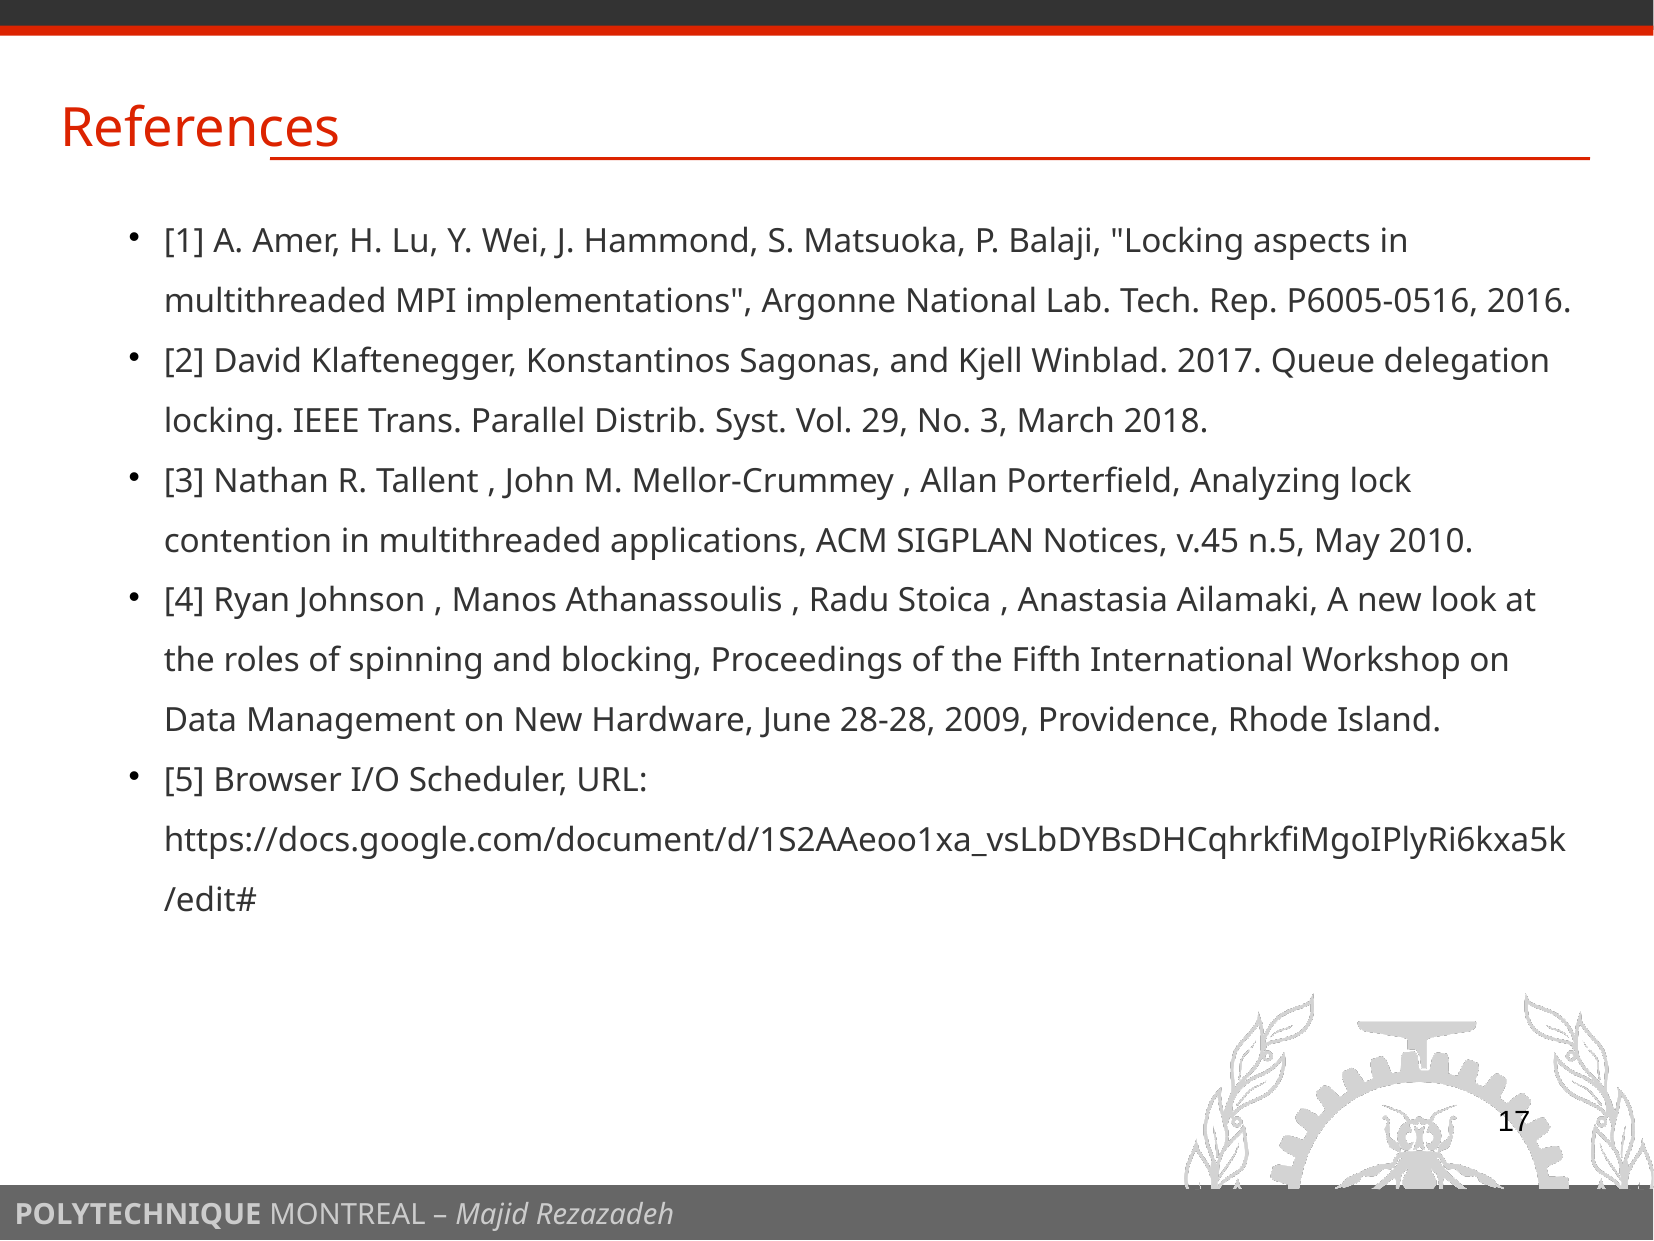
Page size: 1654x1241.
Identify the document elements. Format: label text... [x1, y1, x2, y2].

text_box 17 [1483, 1095, 1561, 1156]
picture [1184, 967, 1654, 1216]
text_box POLYTECHNIQUE MONTREAL – Majid Rezazadeh [0, 1185, 1654, 1240]
text_box References [60, 37, 1590, 180]
text_box [1] A. Amer, H. Lu, Y. Wei, J. Hammond, S. Matsuoka, P. Balaji, "Locking aspects in multithreaded MPI implementations", Argonne National Lab. Tech. Rep. P6005-0516, 2016. [2] David Klaftenegger, Konstantinos Sagonas, and Kjell Winblad. 2017. Queue delegation locking. IEEE Trans. Parallel Distrib. Syst. Vol. 29, No. 3, March 2018. [3] Nathan R. Tallent , John M. Mellor-Crummey , Allan Porterfield, Analyzing lock contention in multithreaded applications, ACM SIGPLAN Notices, v.45 n.5, May 2010. [4] Ryan Johnson , Manos Athanassoulis , Radu Stoica , Anastasia Ailamaki, A new look at the roles of spinning and blocking, Proceedings of the Fifth International Workshop on Data Management on New Hardware, June 28-28, 2009, Providence, Rhode Island. [5] Browser I/O Scheduler, URL: https://docs.google.com/document/d/1S2AAeoo1xa_vsLbDYBsDHCqhrkfiMgoIPlyRi6kxa5k/edit# [73, 191, 1590, 1164]
text_box [0, 0, 1654, 36]
